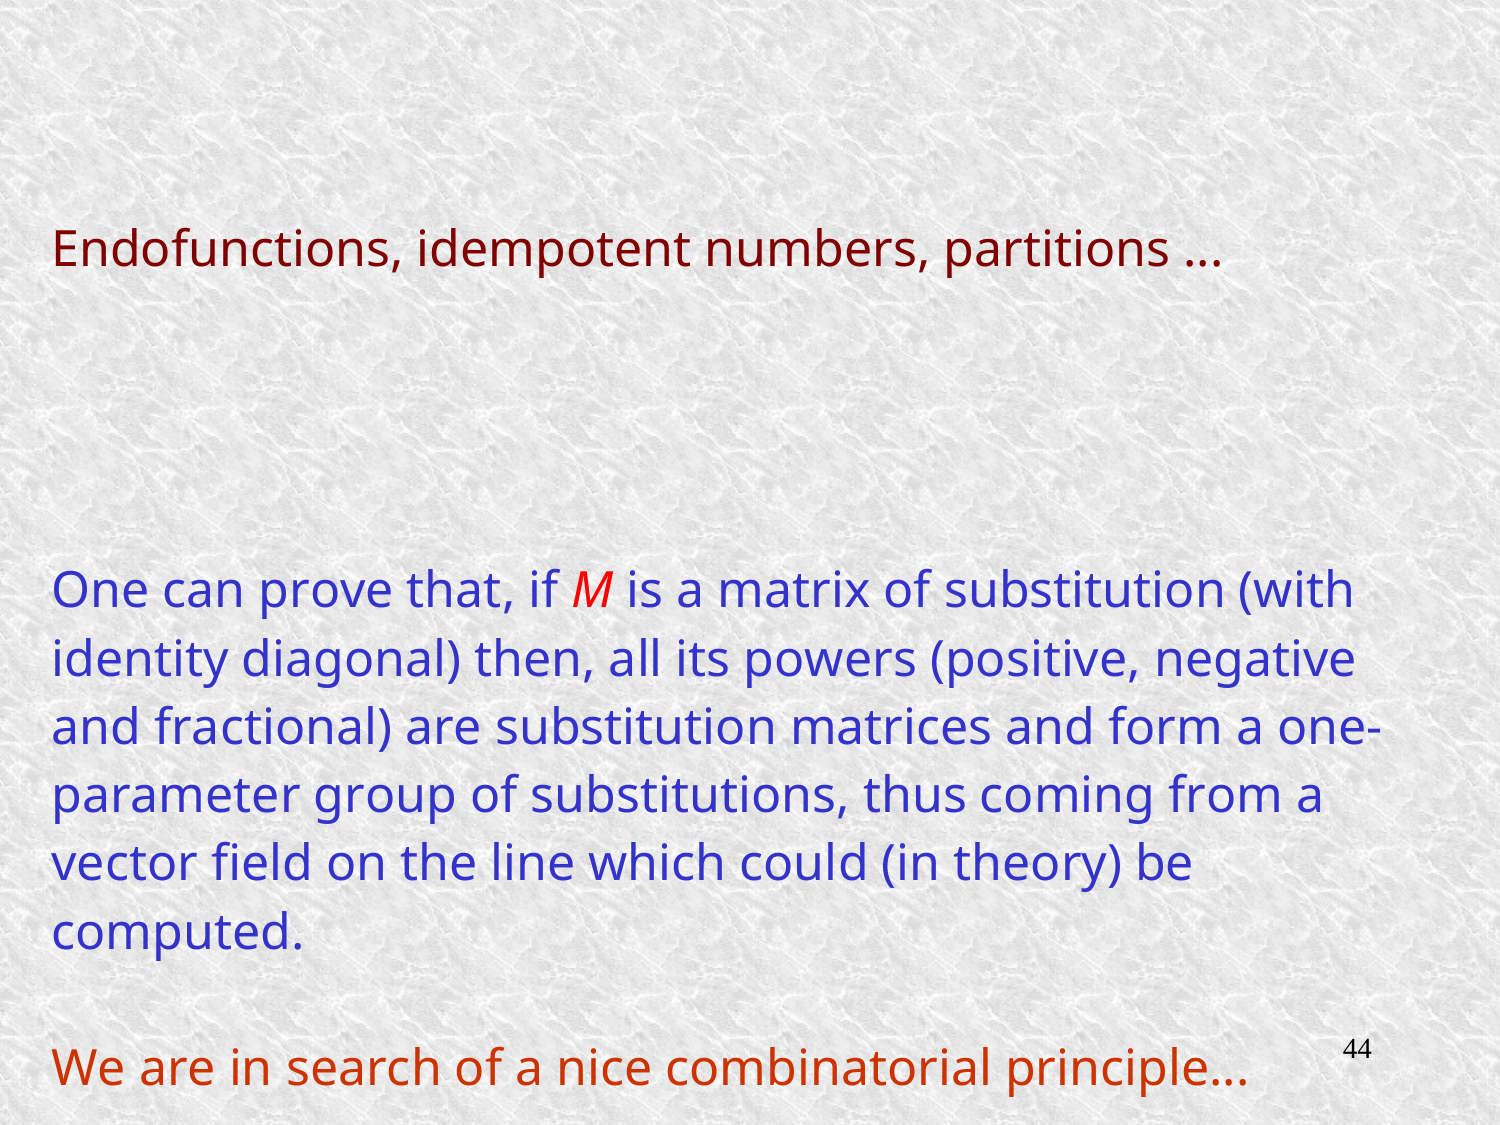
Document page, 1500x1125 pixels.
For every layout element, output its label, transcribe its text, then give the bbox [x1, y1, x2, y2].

picture [0, 0, 1500, 1125]
text_box Endofunctions, idempotent numbers, partitions ... One can prove that, if M is a matrix of substitution (with identity diagonal) then, all its powers (positive, negative and fractional) are substitution matrices and form a one-parameter group of substitutions, thus coming from a vector field on the line which could (in theory) be computed. We are in search of a nice combinatorial principle... [36, 205, 1438, 1005]
